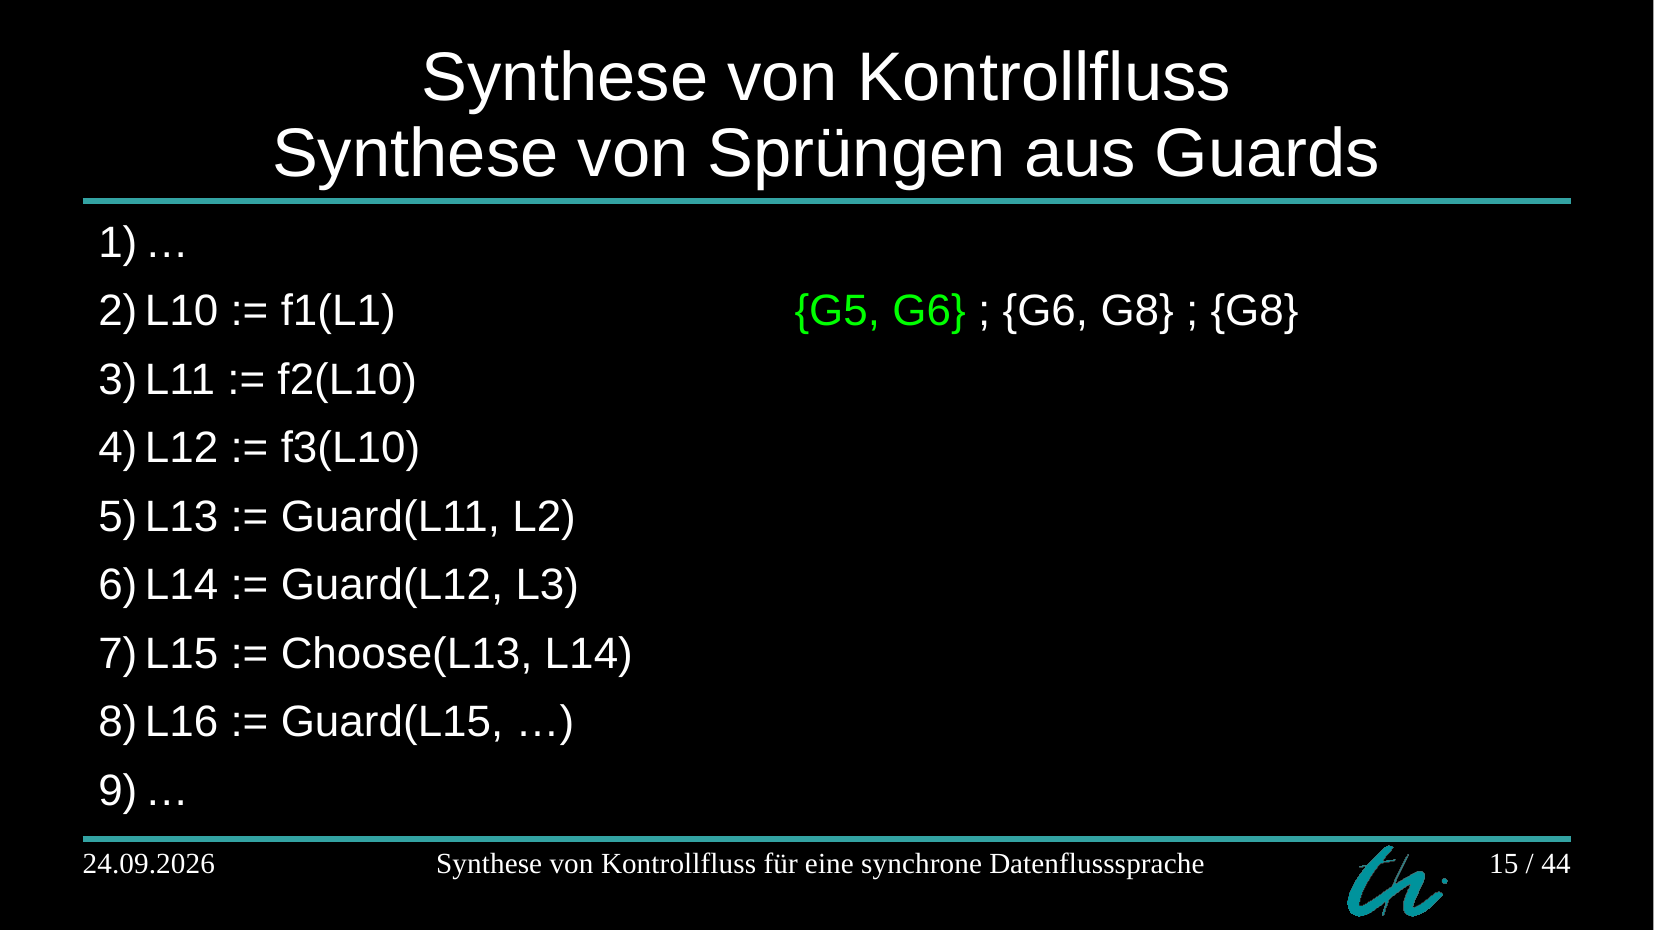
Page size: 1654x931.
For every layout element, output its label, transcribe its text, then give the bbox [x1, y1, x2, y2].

title Synthese von Kontrollfluss Synthese von Sprüngen aus Guards [82, 37, 1571, 193]
picture [1347, 845, 1448, 917]
list … L10 := f1(L1) {G5, G6} ; {G6, G8} ; {G8} L11 := f2(L10) L12 := f3(L10) L13 := Guard(L11, L2) L14 := Guard(L12, L3) L15 := Choose(L13, L14) L16 := Guard(L15, …) … [82, 217, 1571, 815]
